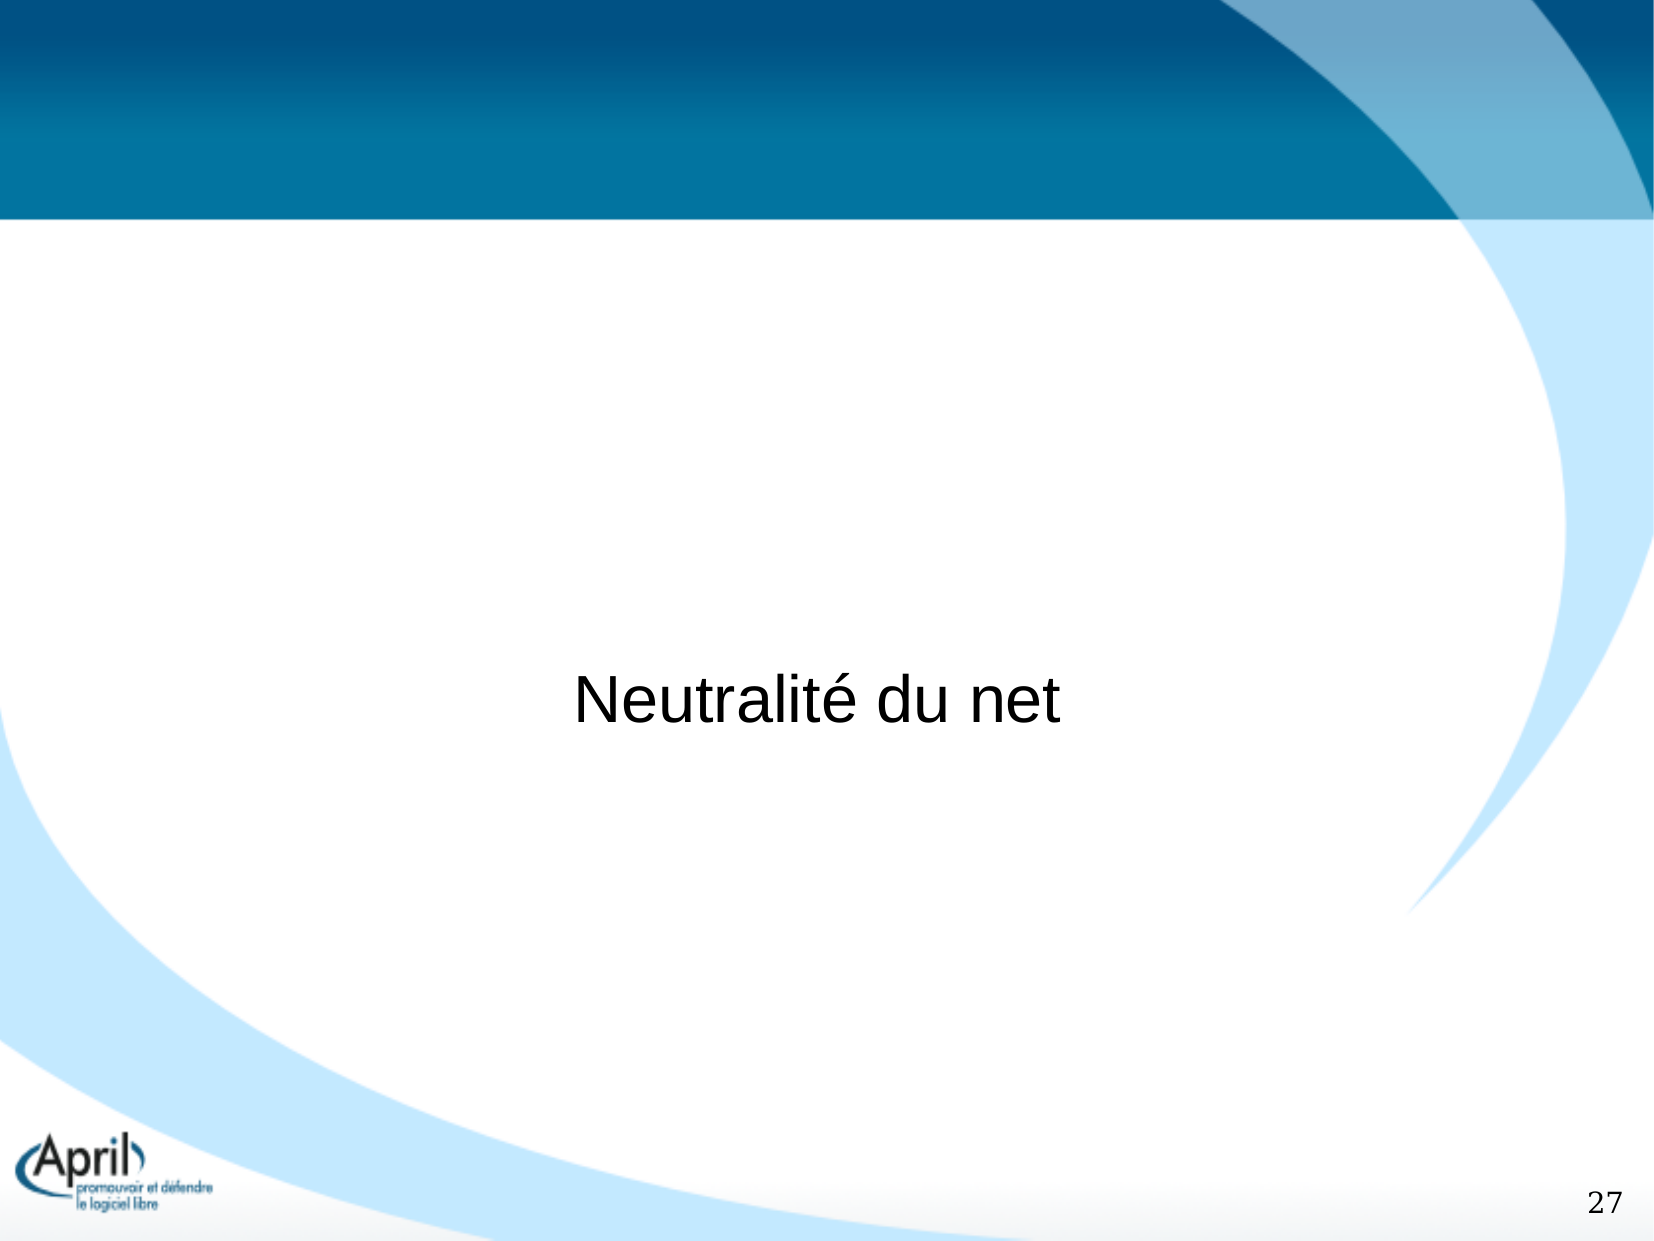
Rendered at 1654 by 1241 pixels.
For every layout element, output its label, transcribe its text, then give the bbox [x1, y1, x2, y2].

subtitle Neutralité du net [82, 290, 1571, 1109]
picture [0, 0, 1654, 1241]
